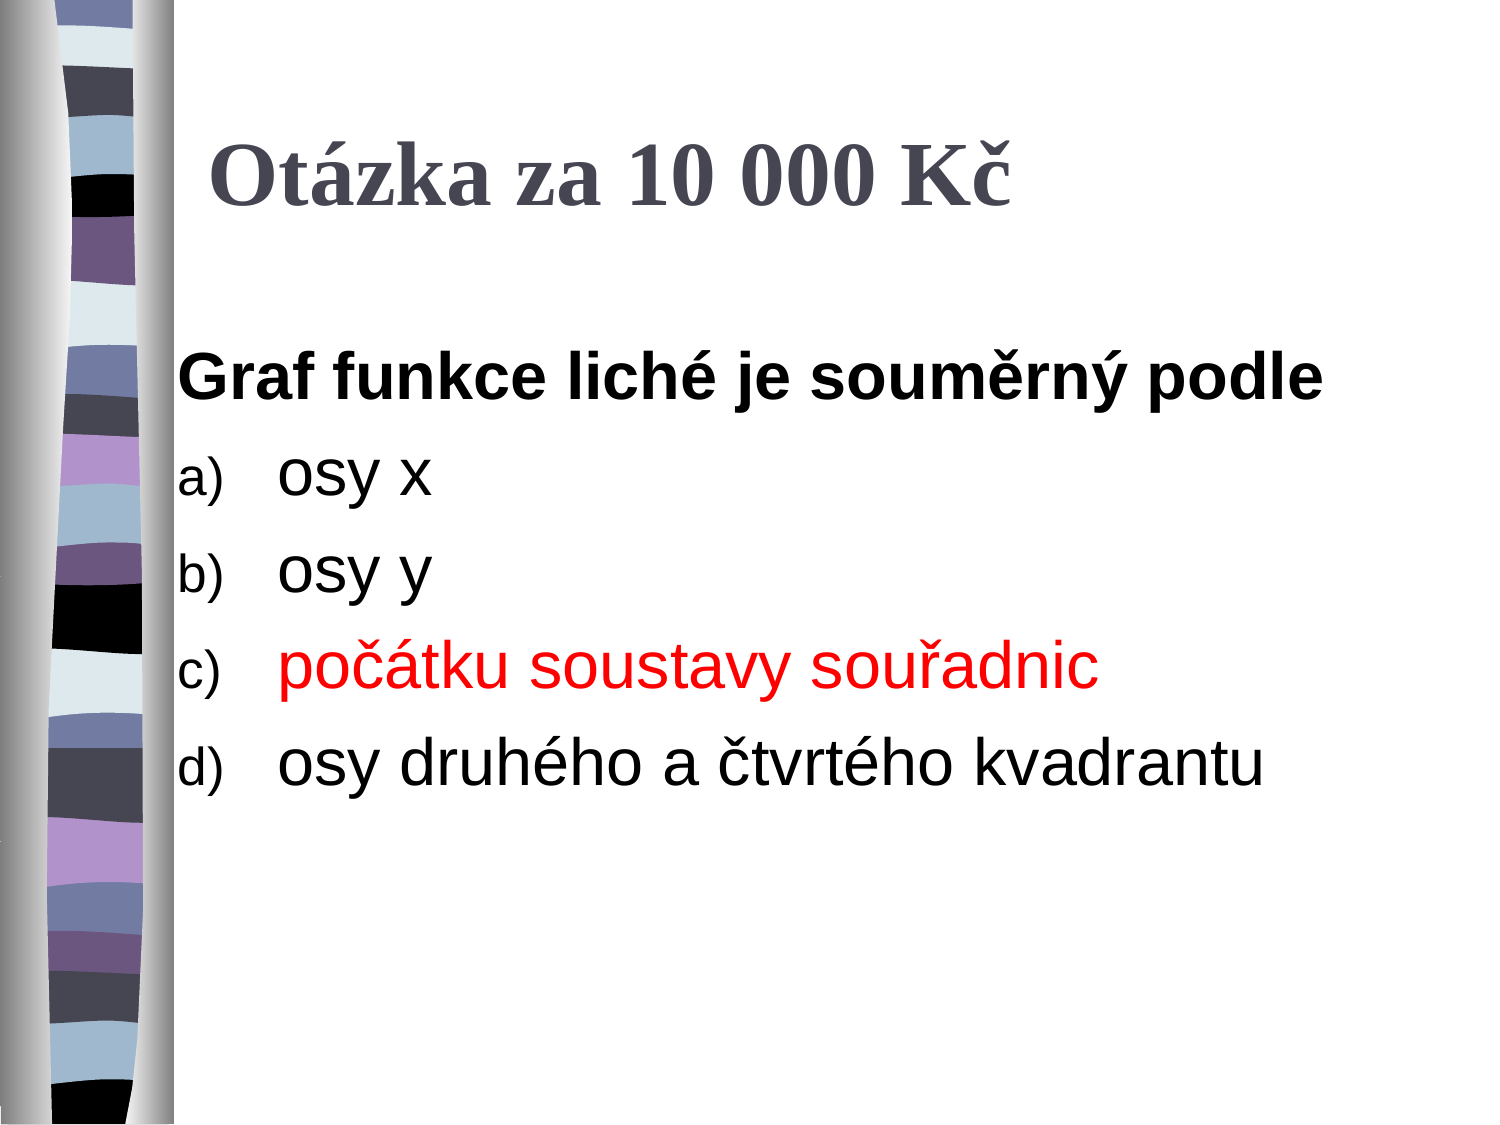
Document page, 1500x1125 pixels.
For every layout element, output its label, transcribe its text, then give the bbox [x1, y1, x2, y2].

list Graf funkce liché je souměrný podle osy x osy y počátku soustavy souřadnic osy druhého a čtvrtého kvadrantu [162, 324, 1438, 1001]
title Otázka za 10 000 Kč [192, 74, 1468, 263]
